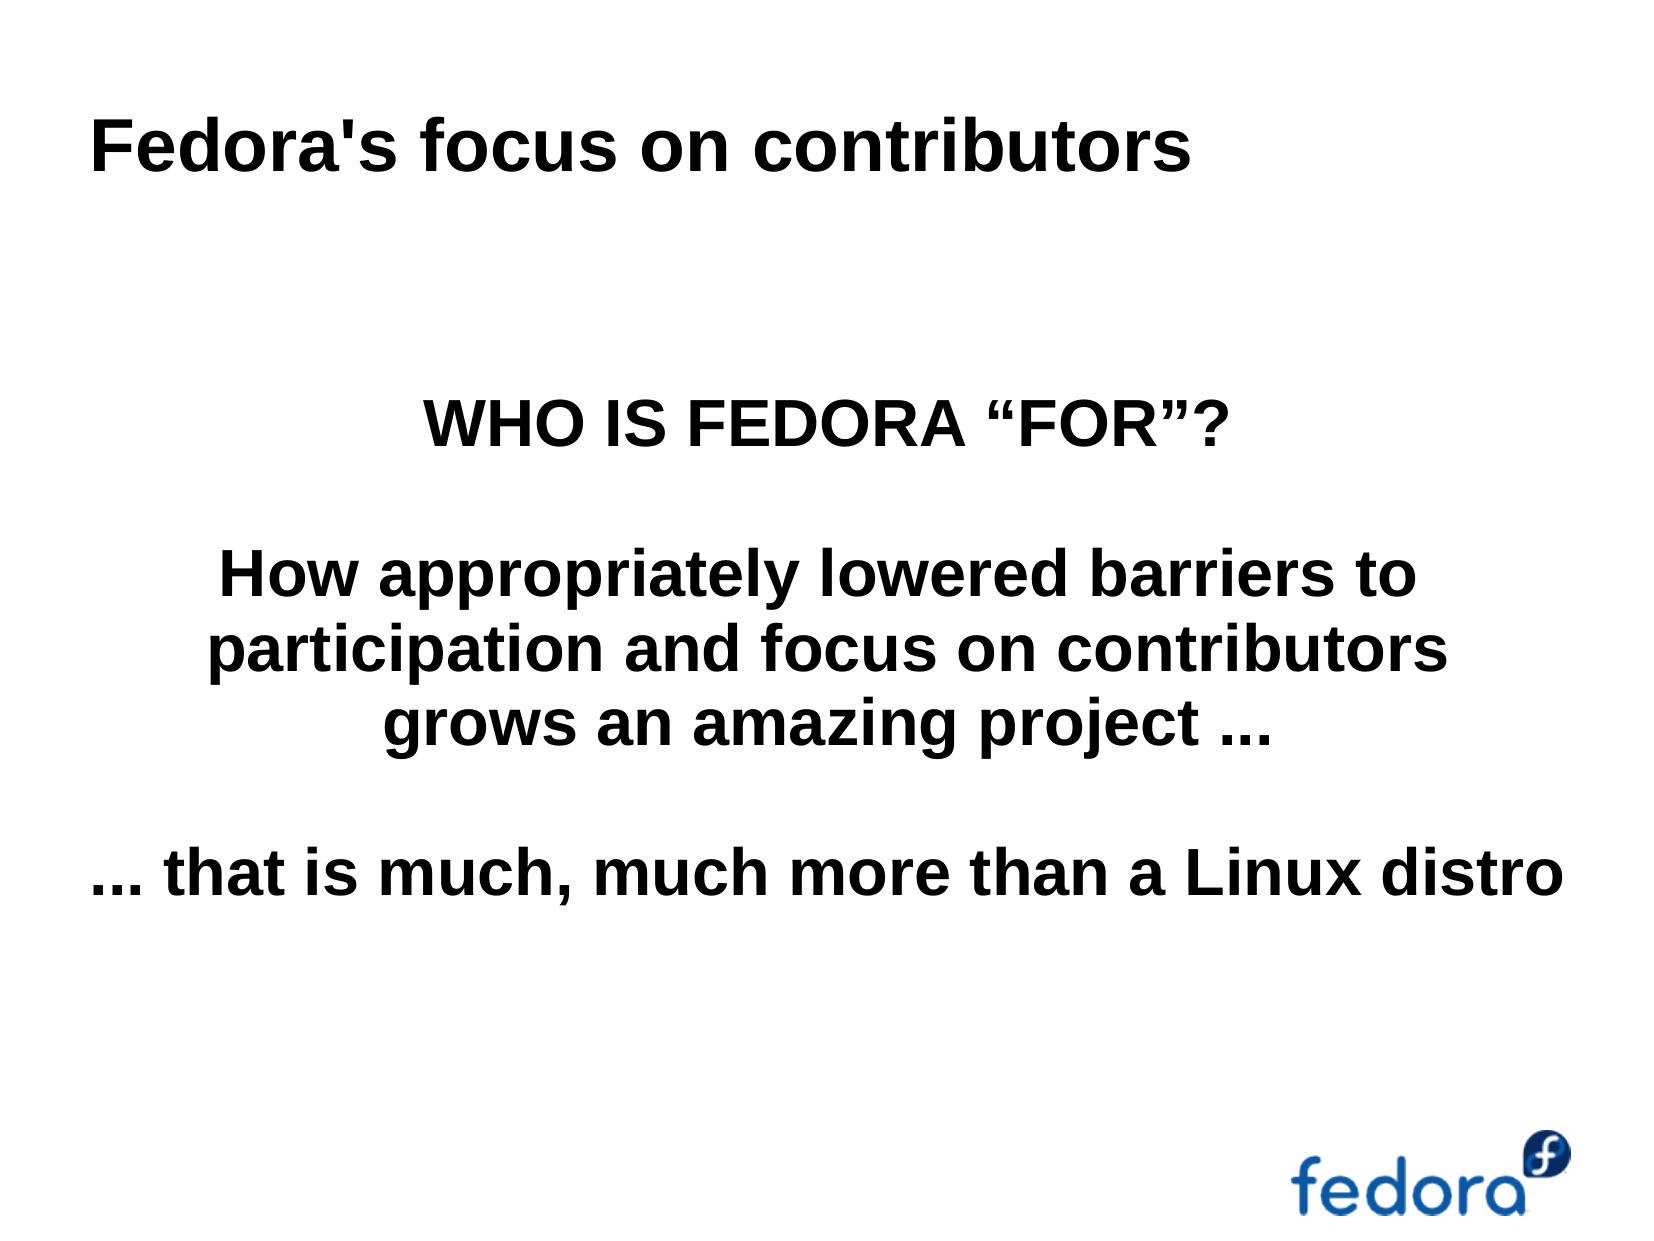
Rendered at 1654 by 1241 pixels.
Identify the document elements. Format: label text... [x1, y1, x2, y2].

text_box [808, 404, 839, 475]
picture [1291, 1130, 1571, 1216]
text_box Fedora's focus on contributors [75, 96, 1345, 196]
text_box WHO IS FEDORA “FOR”? How appropriately lowered barriers to participation and focus on contributors grows an amazing project ... ... that is much, much more than a Linux distro [75, 378, 1587, 918]
